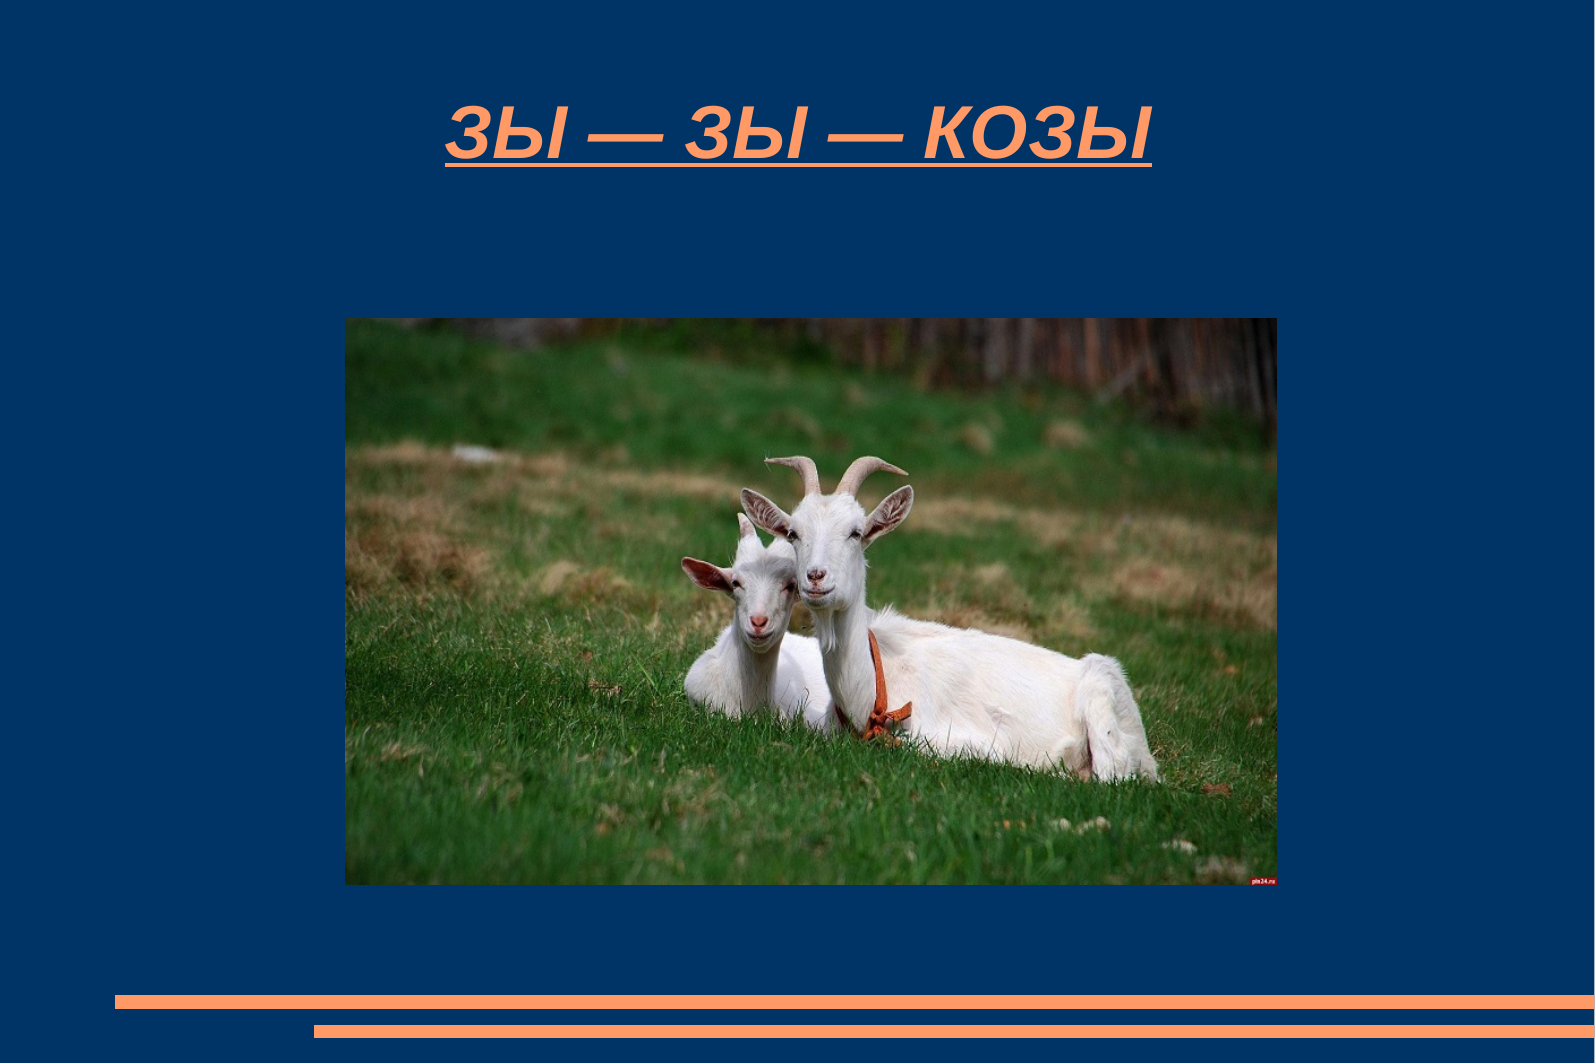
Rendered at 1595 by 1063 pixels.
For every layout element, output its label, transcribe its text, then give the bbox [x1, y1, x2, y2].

picture [345, 318, 1277, 885]
title ЗЫ — ЗЫ — КОЗЫ [117, 39, 1479, 218]
